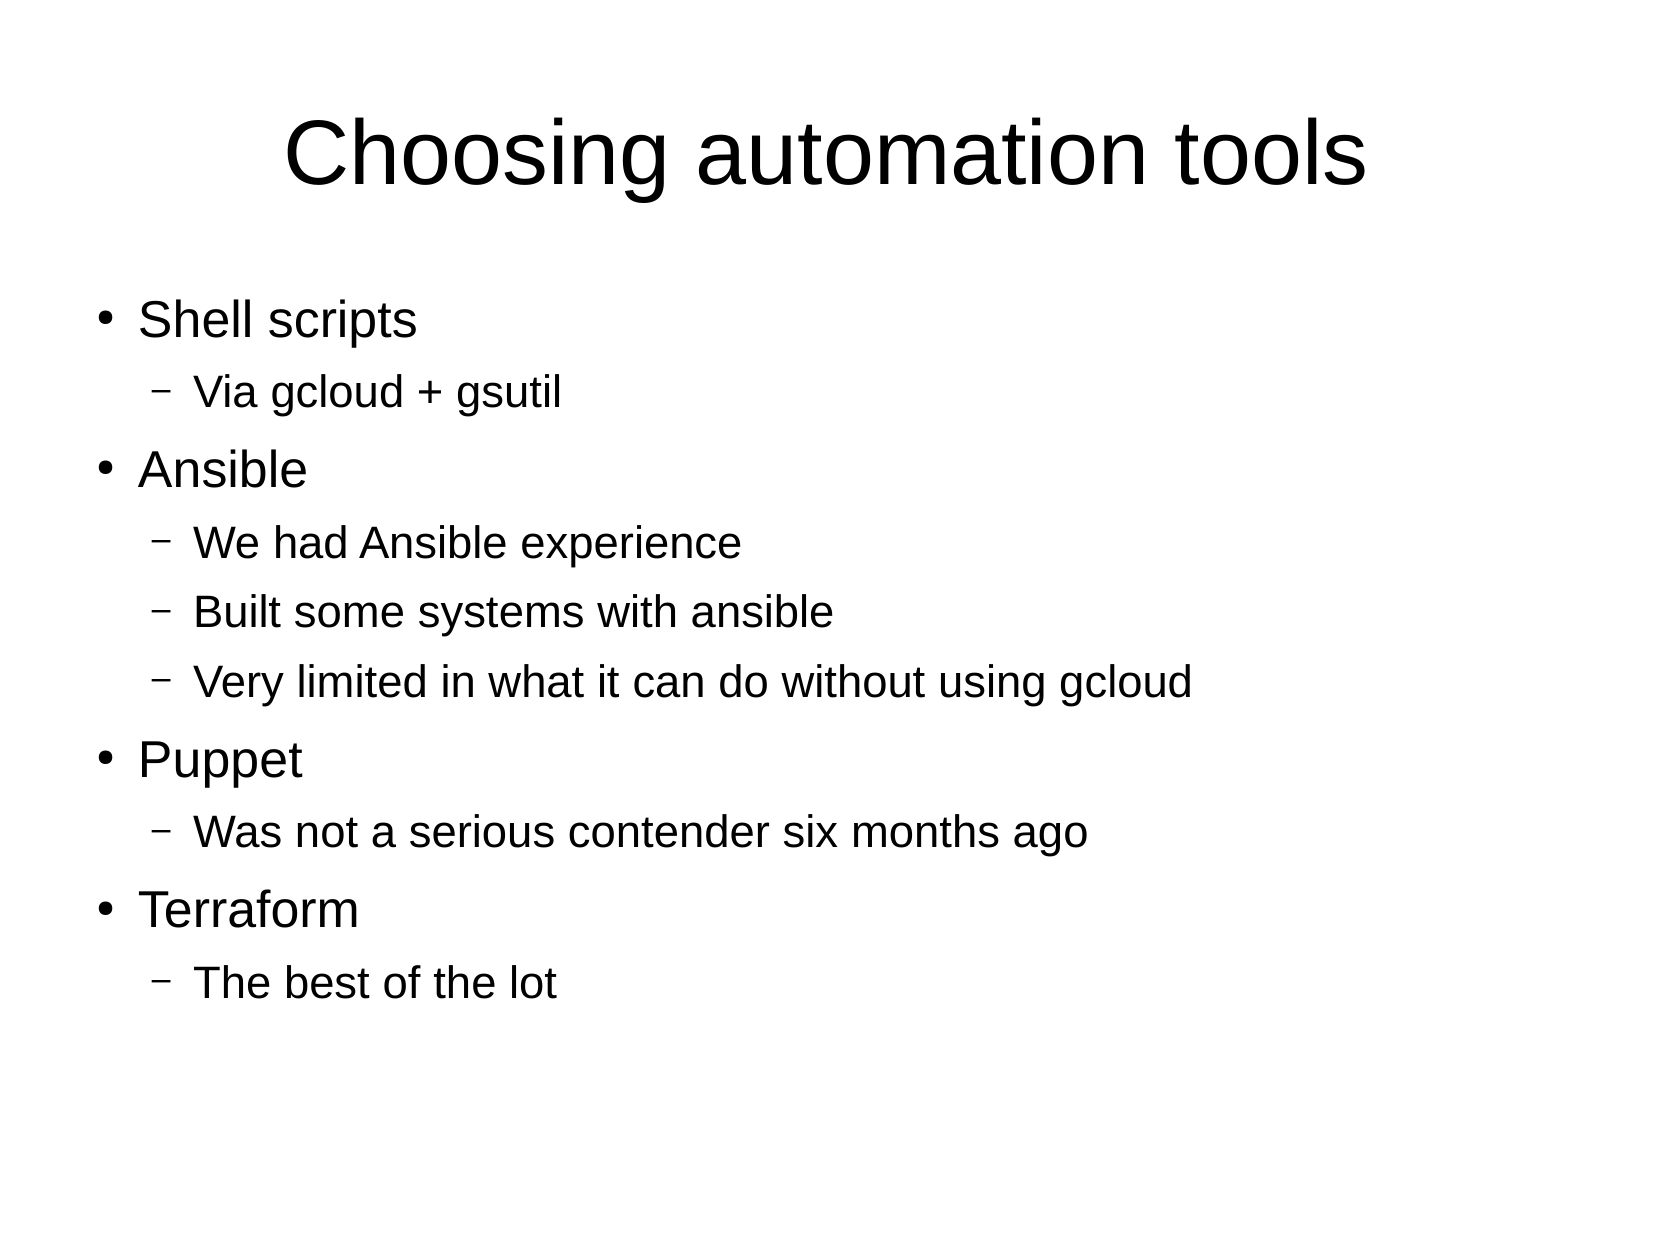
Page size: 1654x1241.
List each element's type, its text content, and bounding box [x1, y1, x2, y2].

list Shell scripts Via gcloud + gsutil Ansible We had Ansible experience Built some systems with ansible Very limited in what it can do without using gcloud Puppet Was not a serious contender six months ago Terraform The best of the lot [82, 290, 1571, 1010]
title Choosing automation tools [82, 49, 1571, 257]
